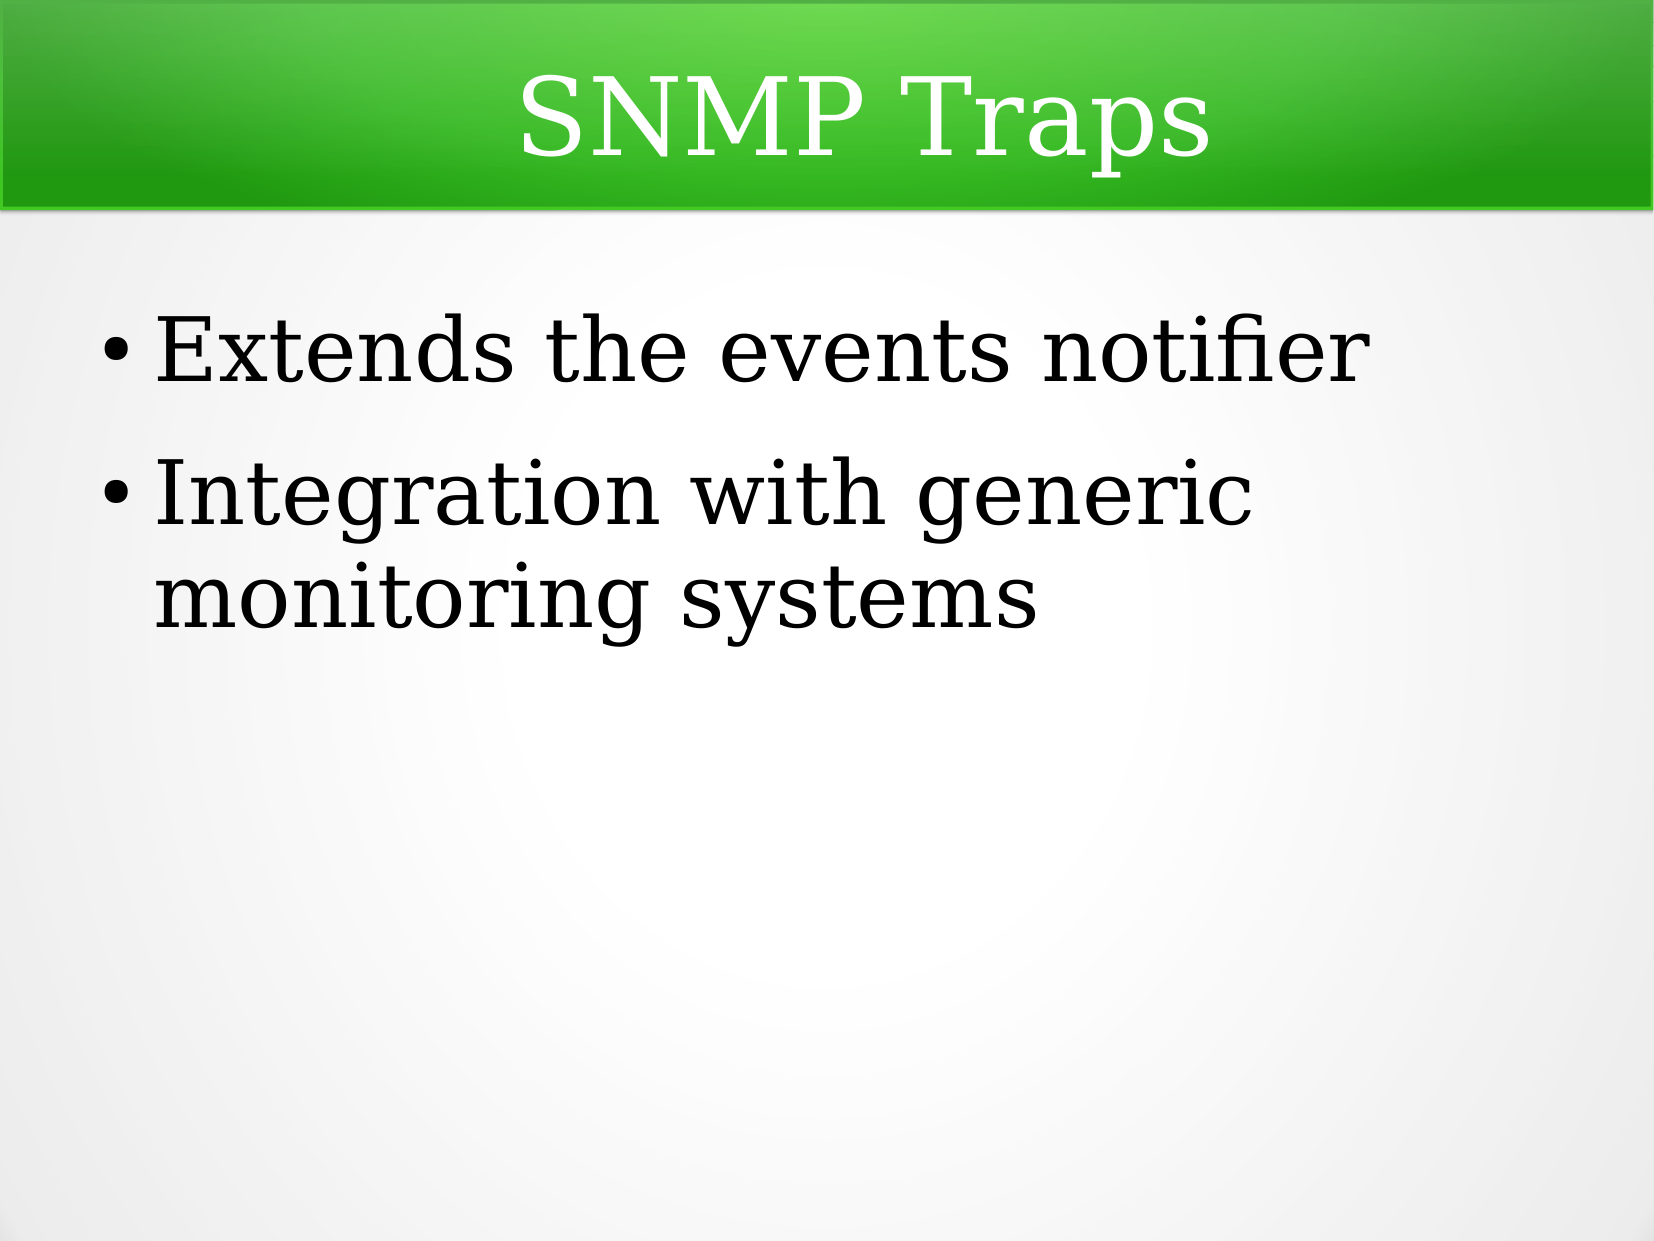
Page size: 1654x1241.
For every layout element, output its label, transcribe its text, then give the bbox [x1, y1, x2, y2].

title SNMP Traps [82, 47, 1571, 189]
list Extends the events notifier Integration with generic monitoring systems [82, 299, 1571, 1019]
